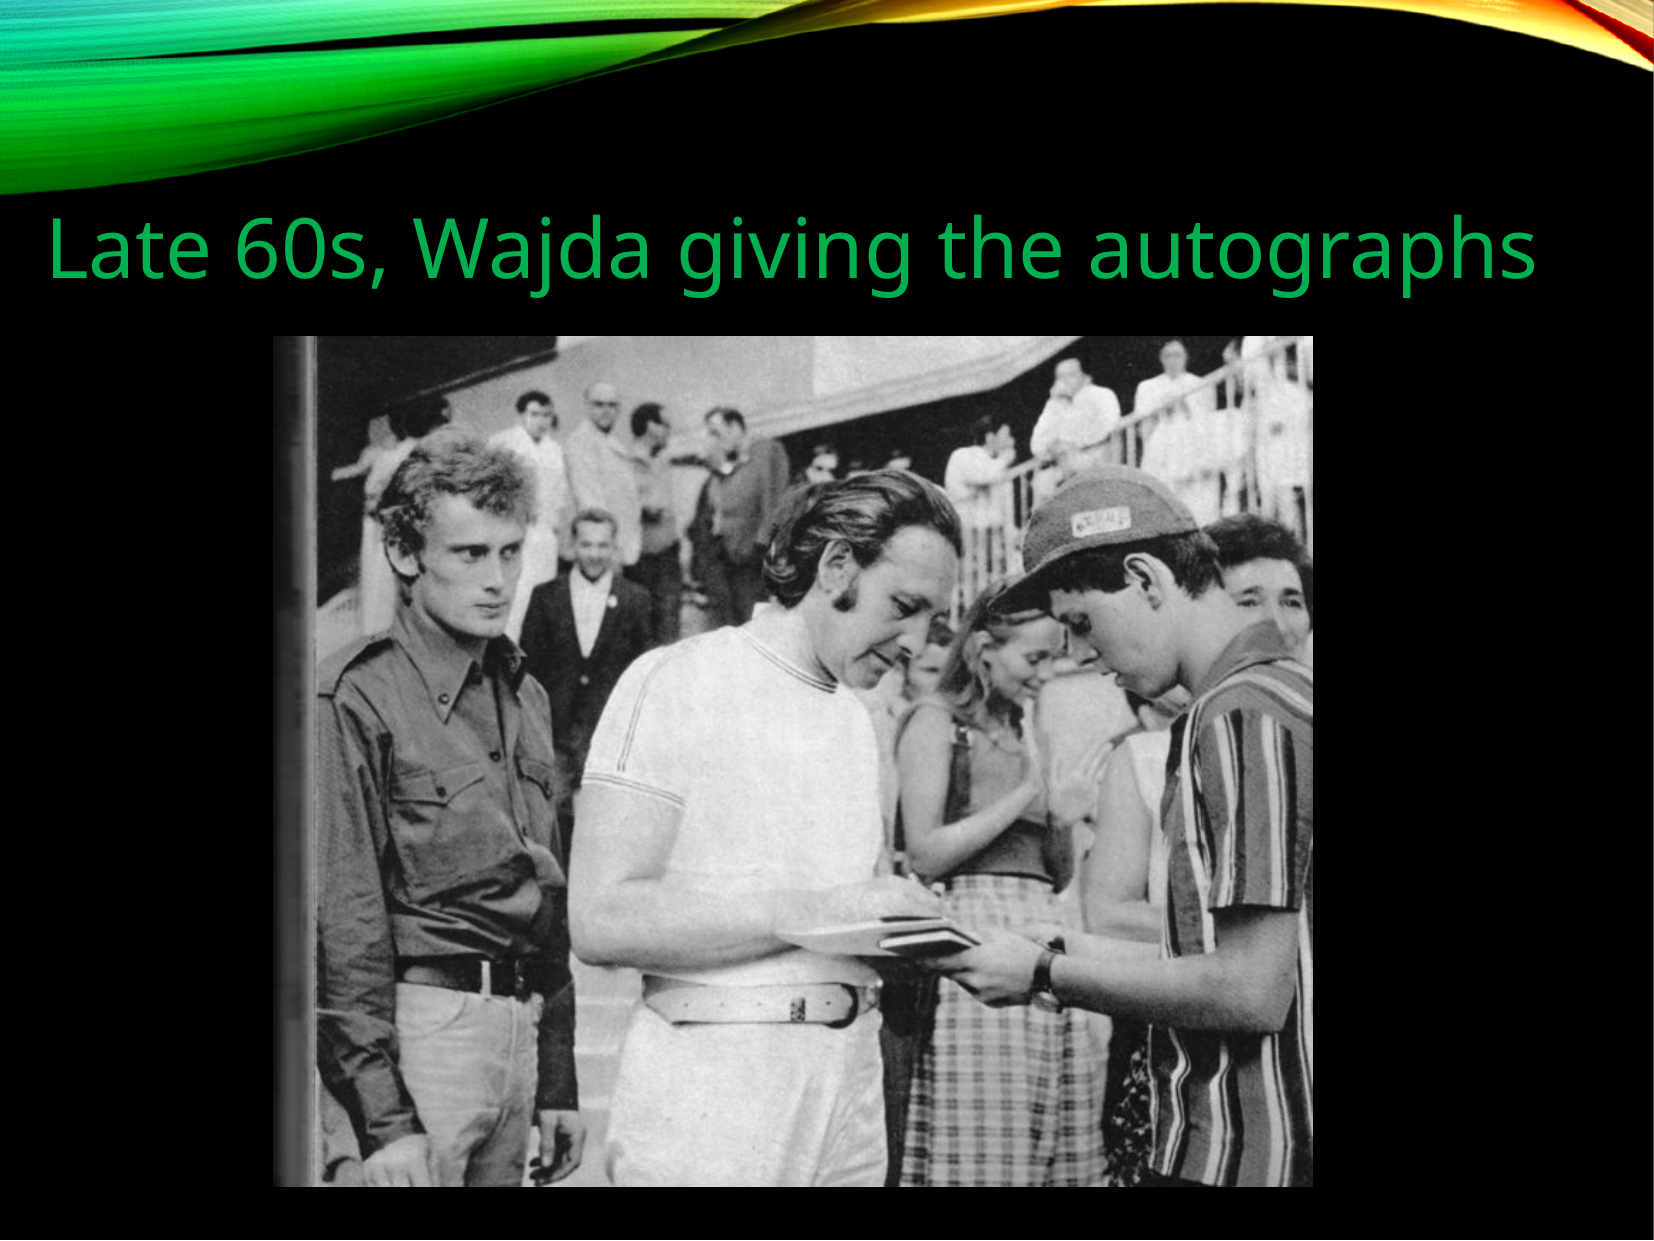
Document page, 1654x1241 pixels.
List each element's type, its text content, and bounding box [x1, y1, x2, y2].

picture [273, 336, 1313, 1187]
text_box Late 60s, Wajda giving the autographs [30, 187, 1618, 304]
